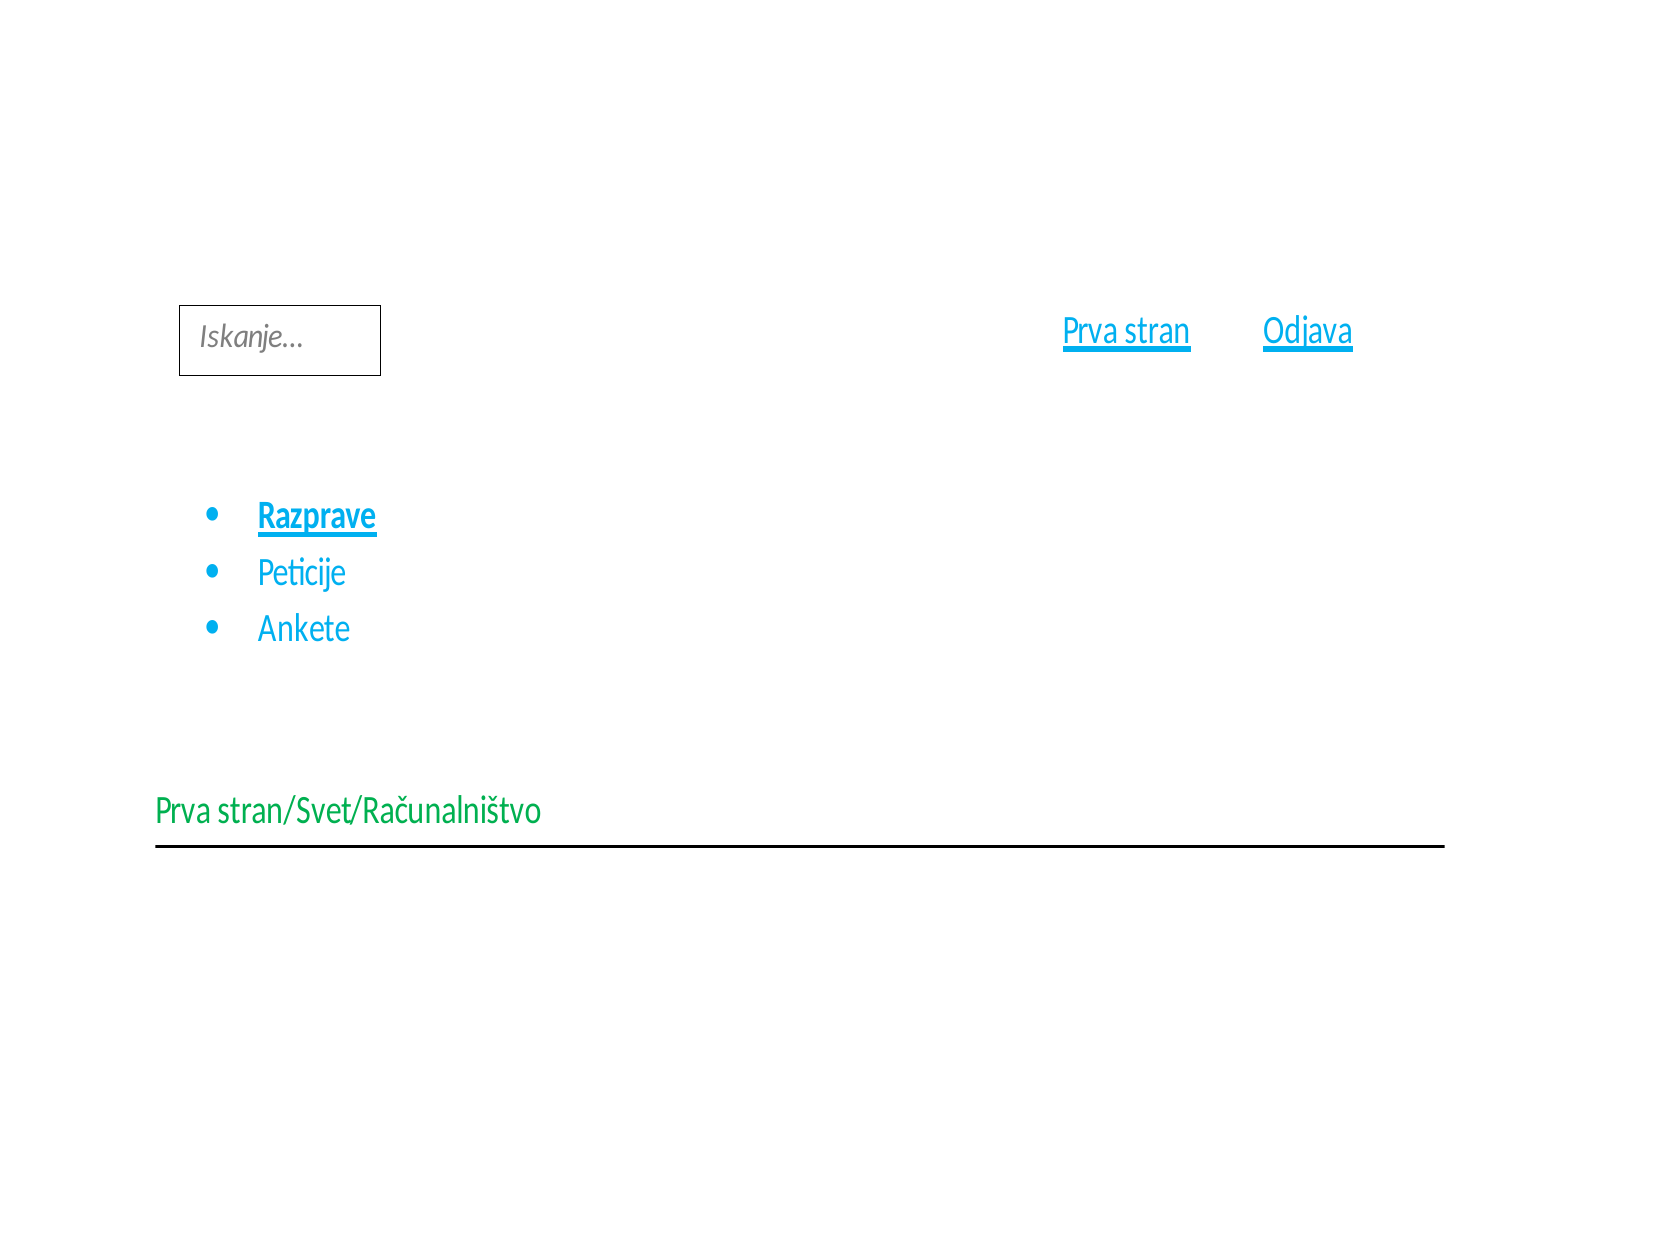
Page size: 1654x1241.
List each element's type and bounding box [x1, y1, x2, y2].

picture [155, 302, 1447, 886]
